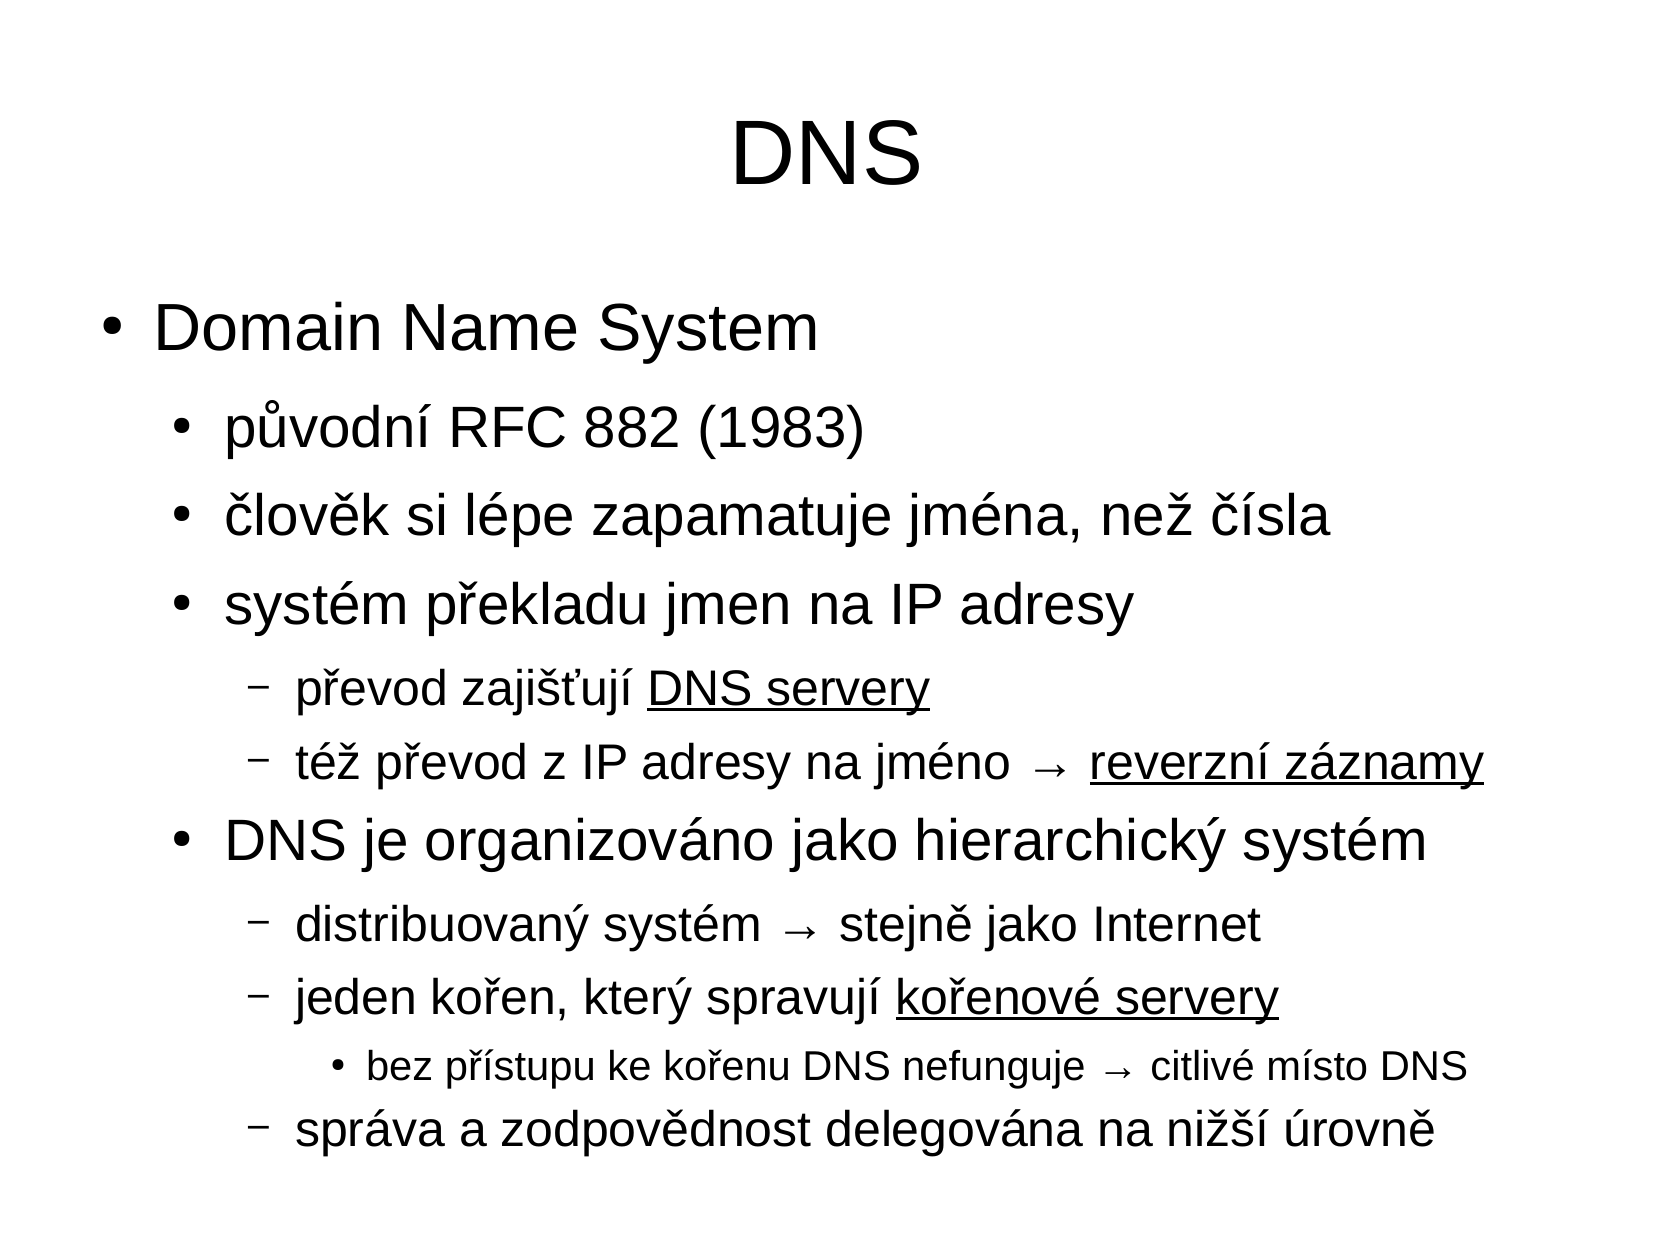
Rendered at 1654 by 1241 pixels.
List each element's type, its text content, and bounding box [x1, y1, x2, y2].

title DNS [82, 49, 1571, 257]
list Domain Name System původní RFC 882 (1983) člověk si lépe zapamatuje jména, než čísla systém překladu jmen na IP adresy převod zajišťují DNS servery též převod z IP adresy na jméno → reverzní záznamy DNS je organizováno jako hierarchický systém distribuovaný systém → stejně jako Internet jeden kořen, který spravují kořenové servery bez přístupu ke kořenu DNS nefunguje → citlivé místo DNS správa a zodpovědnost delegována na nižší úrovně [82, 290, 1571, 1158]
